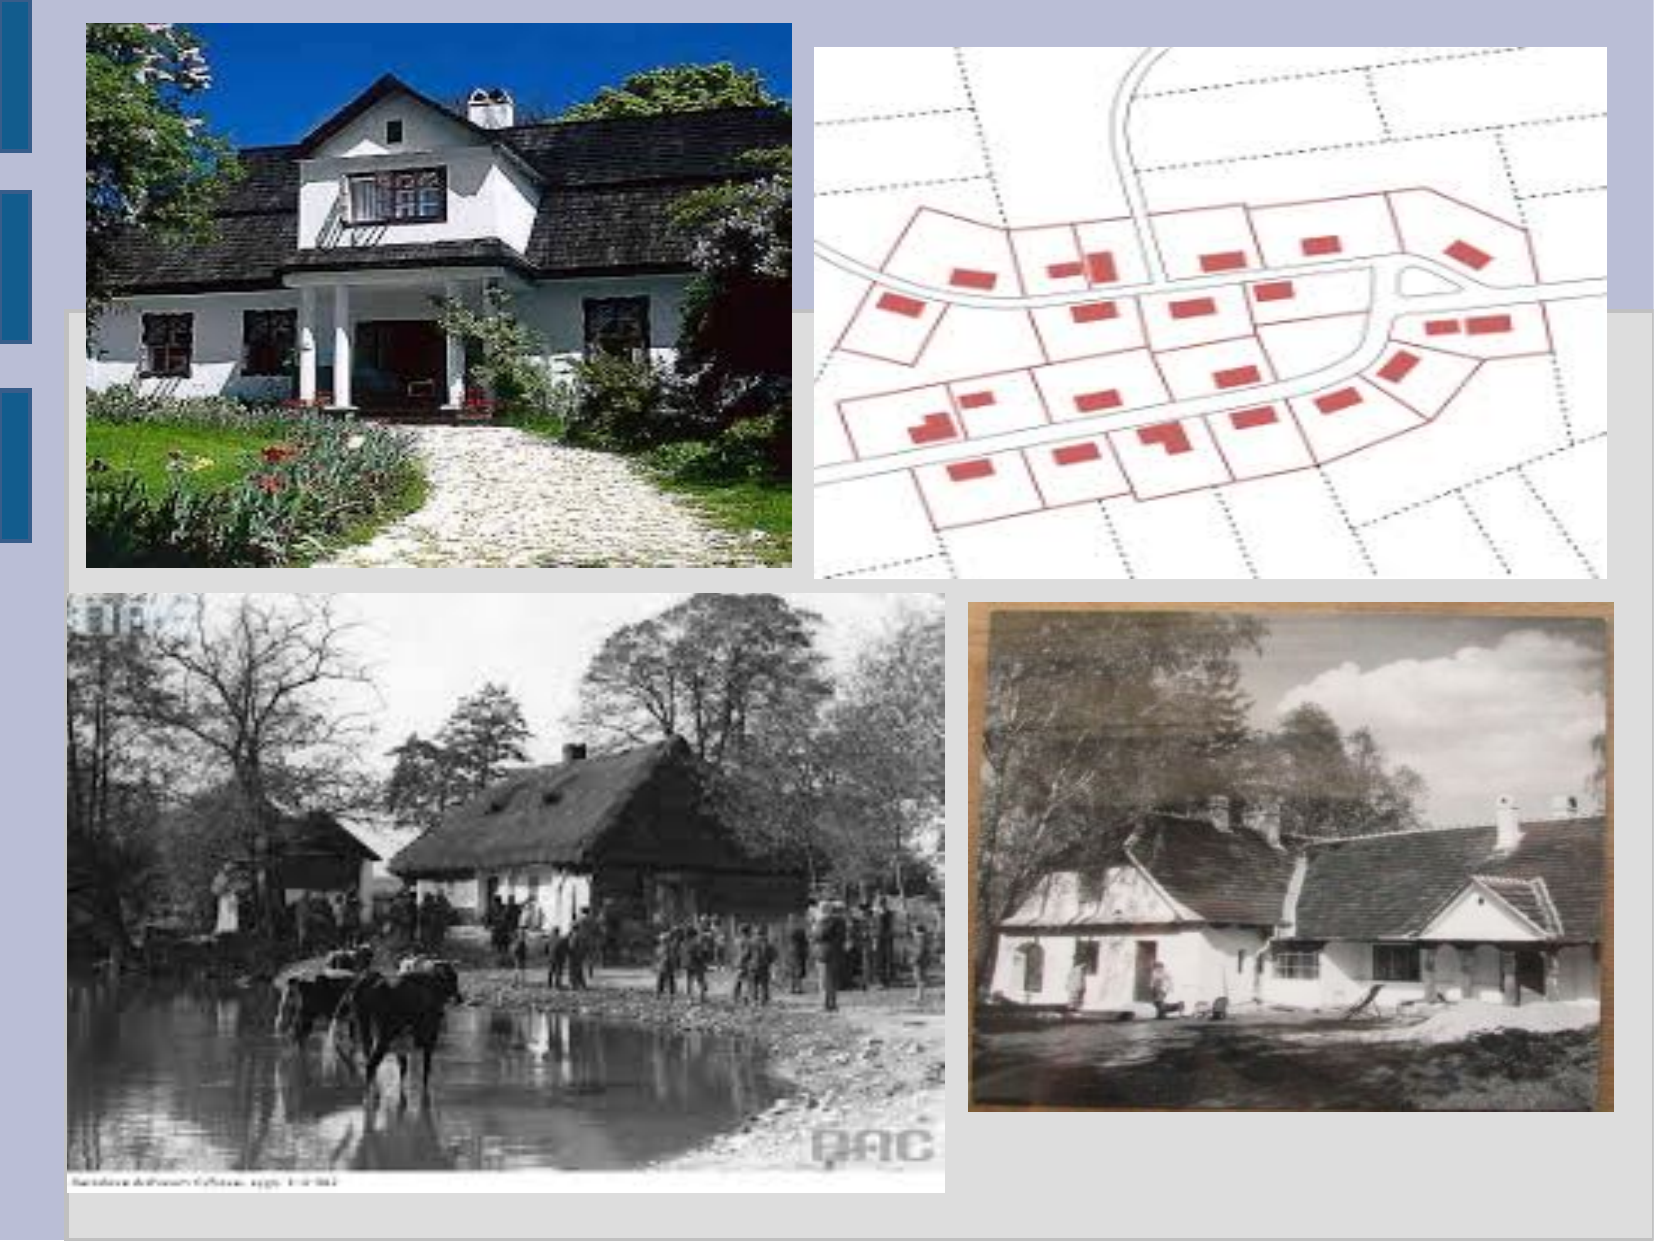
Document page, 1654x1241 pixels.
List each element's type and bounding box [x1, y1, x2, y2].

picture [968, 602, 1614, 1112]
picture [814, 47, 1607, 579]
picture [67, 593, 945, 1193]
picture [86, 23, 792, 568]
